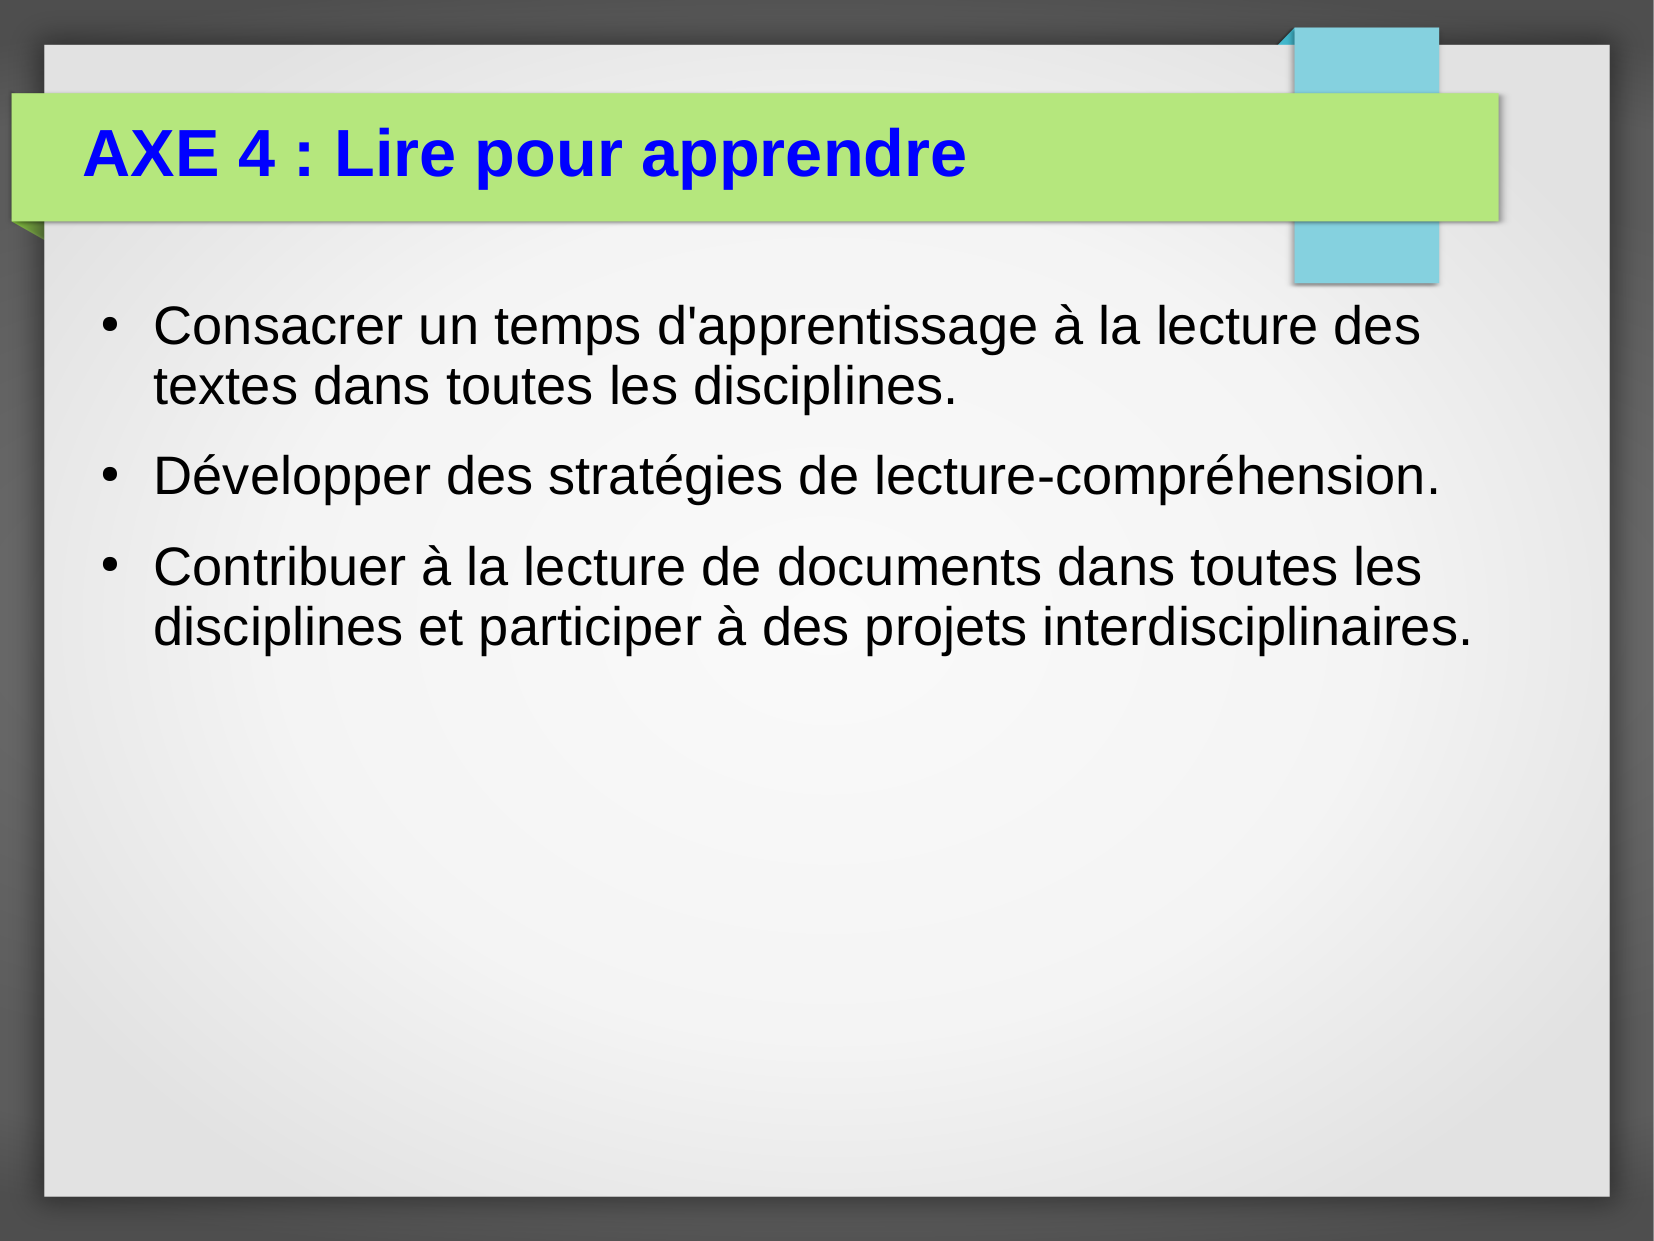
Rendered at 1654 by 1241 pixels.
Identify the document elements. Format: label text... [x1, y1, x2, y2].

title AXE 4 : Lire pour apprendre [82, 94, 1264, 213]
picture [0, 0, 1654, 1241]
list Consacrer un temps d'apprentissage à la lecture des textes dans toutes les disciplines. Développer des stratégies de lecture-compréhension. Contribuer à la lecture de documents dans toutes les disciplines et participer à des projets interdisciplinaires. [82, 295, 1571, 1015]
